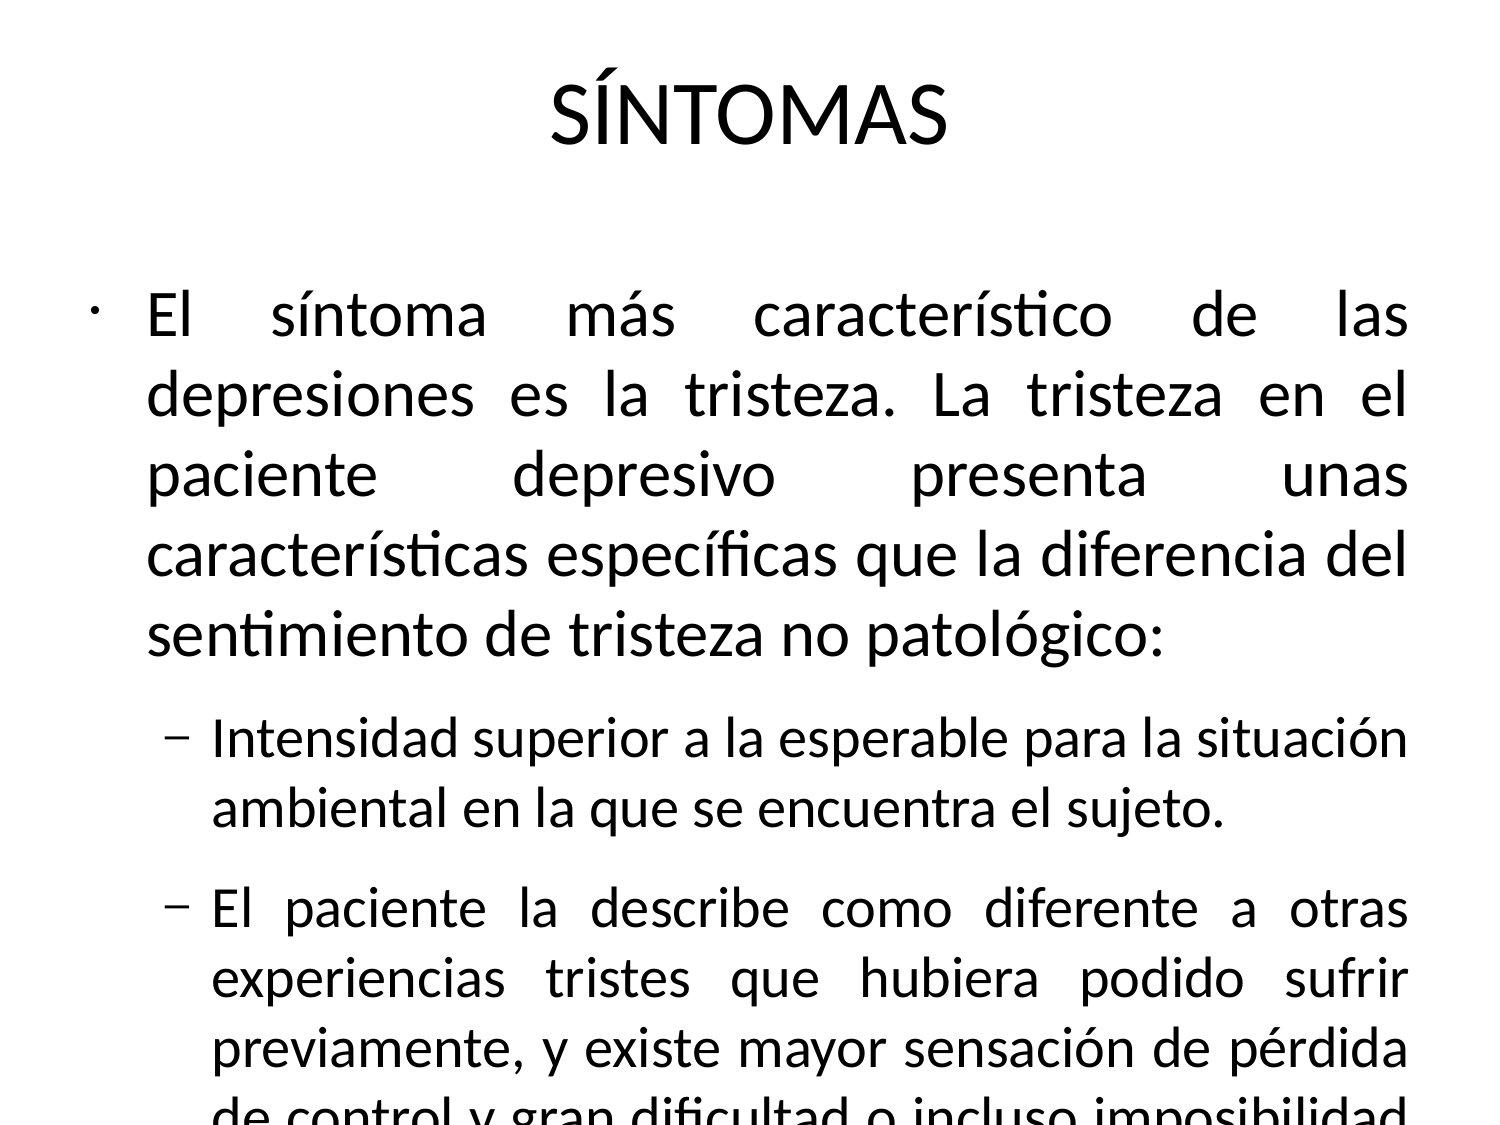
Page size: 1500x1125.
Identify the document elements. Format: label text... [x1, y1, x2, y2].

list El síntoma más característico de las depresiones es la tristeza. La tristeza en el paciente depresivo presenta unas características específicas que la diferencia del sentimiento de tristeza no patológico: Intensidad superior a la esperable para la situación ambiental en la que se encuentra el sujeto. El paciente la describe como diferente a otras experiencias tristes que hubiera podido sufrir previamente, y existe mayor sensación de pérdida de control y gran dificultad o incluso imposibilidad para motivarse por otras cuestiones que no sean el foco de su tristeza." [75, 262, 1425, 1005]
title SÍNTOMAS [75, 45, 1425, 233]
